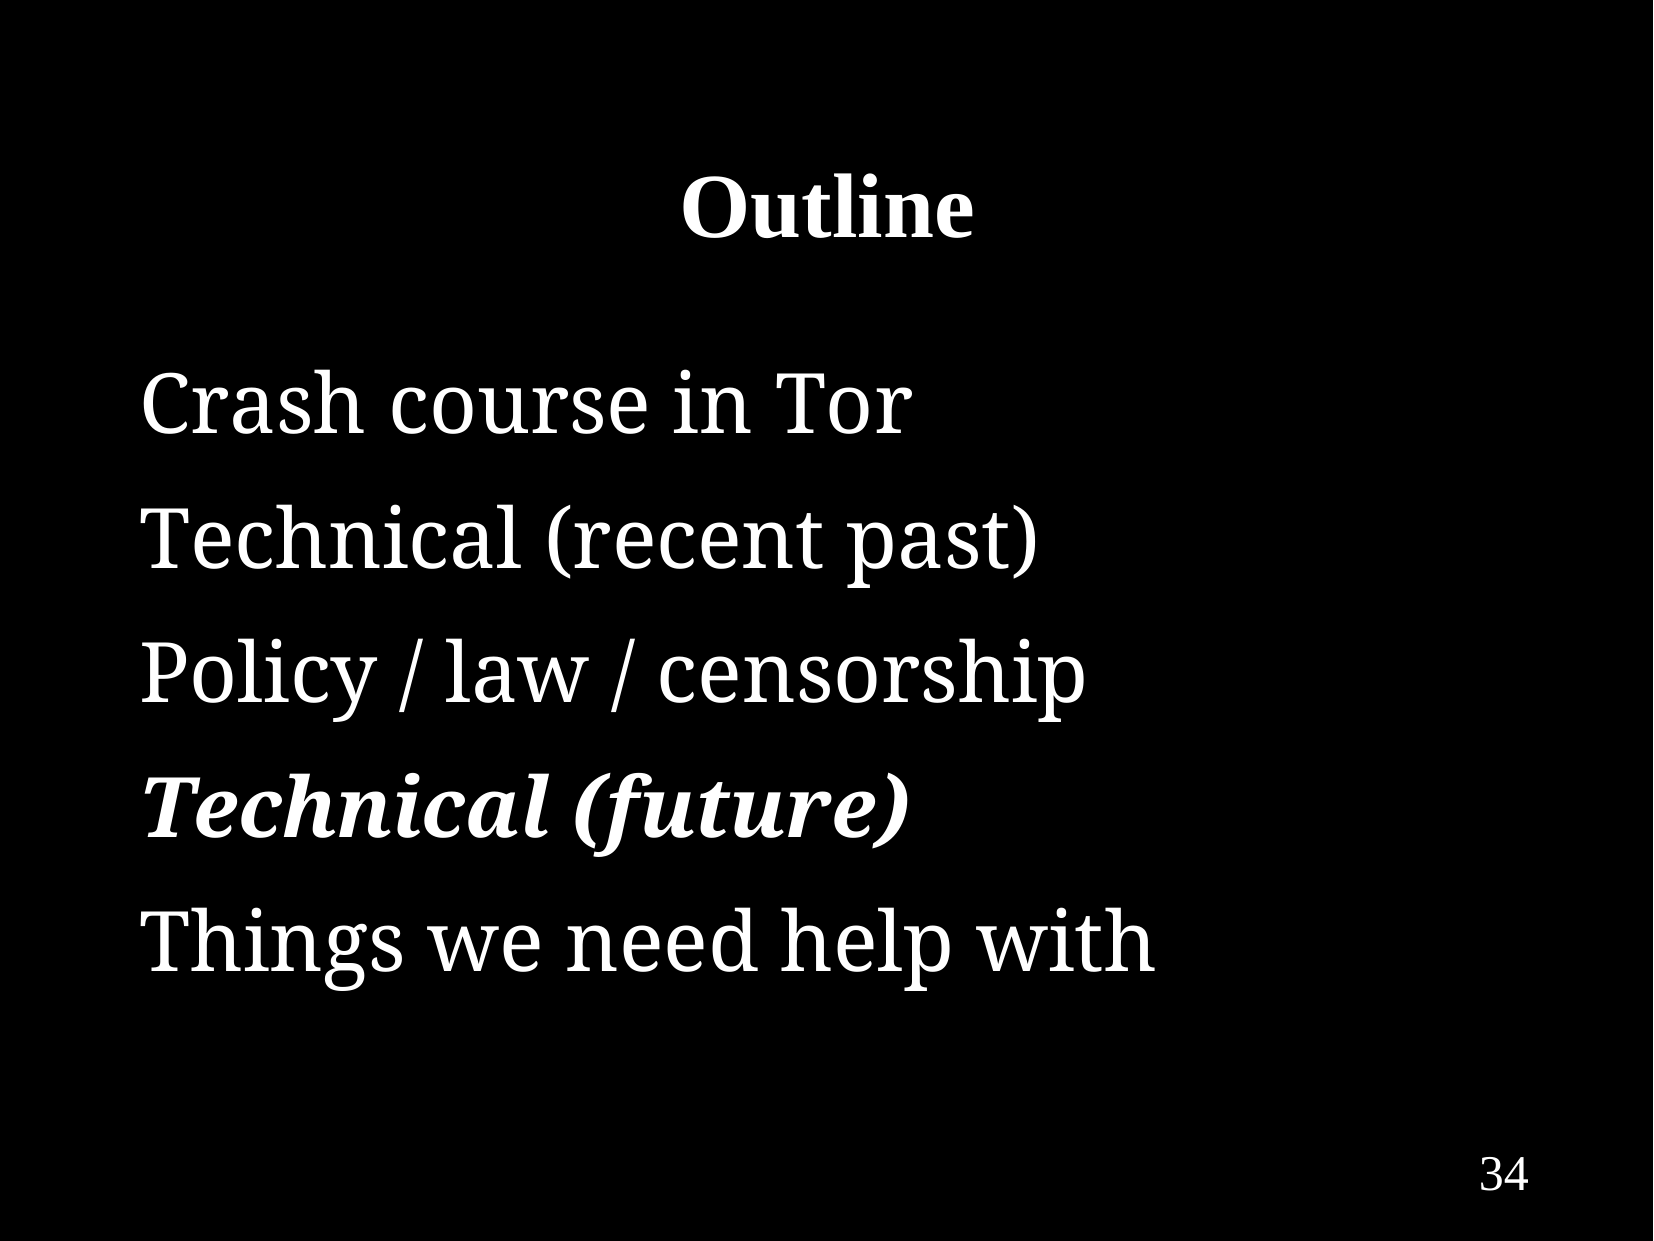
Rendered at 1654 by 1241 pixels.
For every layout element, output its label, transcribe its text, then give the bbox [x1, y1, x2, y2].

list Crash course in Tor Technical (recent past) Policy / law / censorship Technical (future) Things we need help with [121, 344, 1534, 1127]
title Outline [121, 102, 1534, 311]
